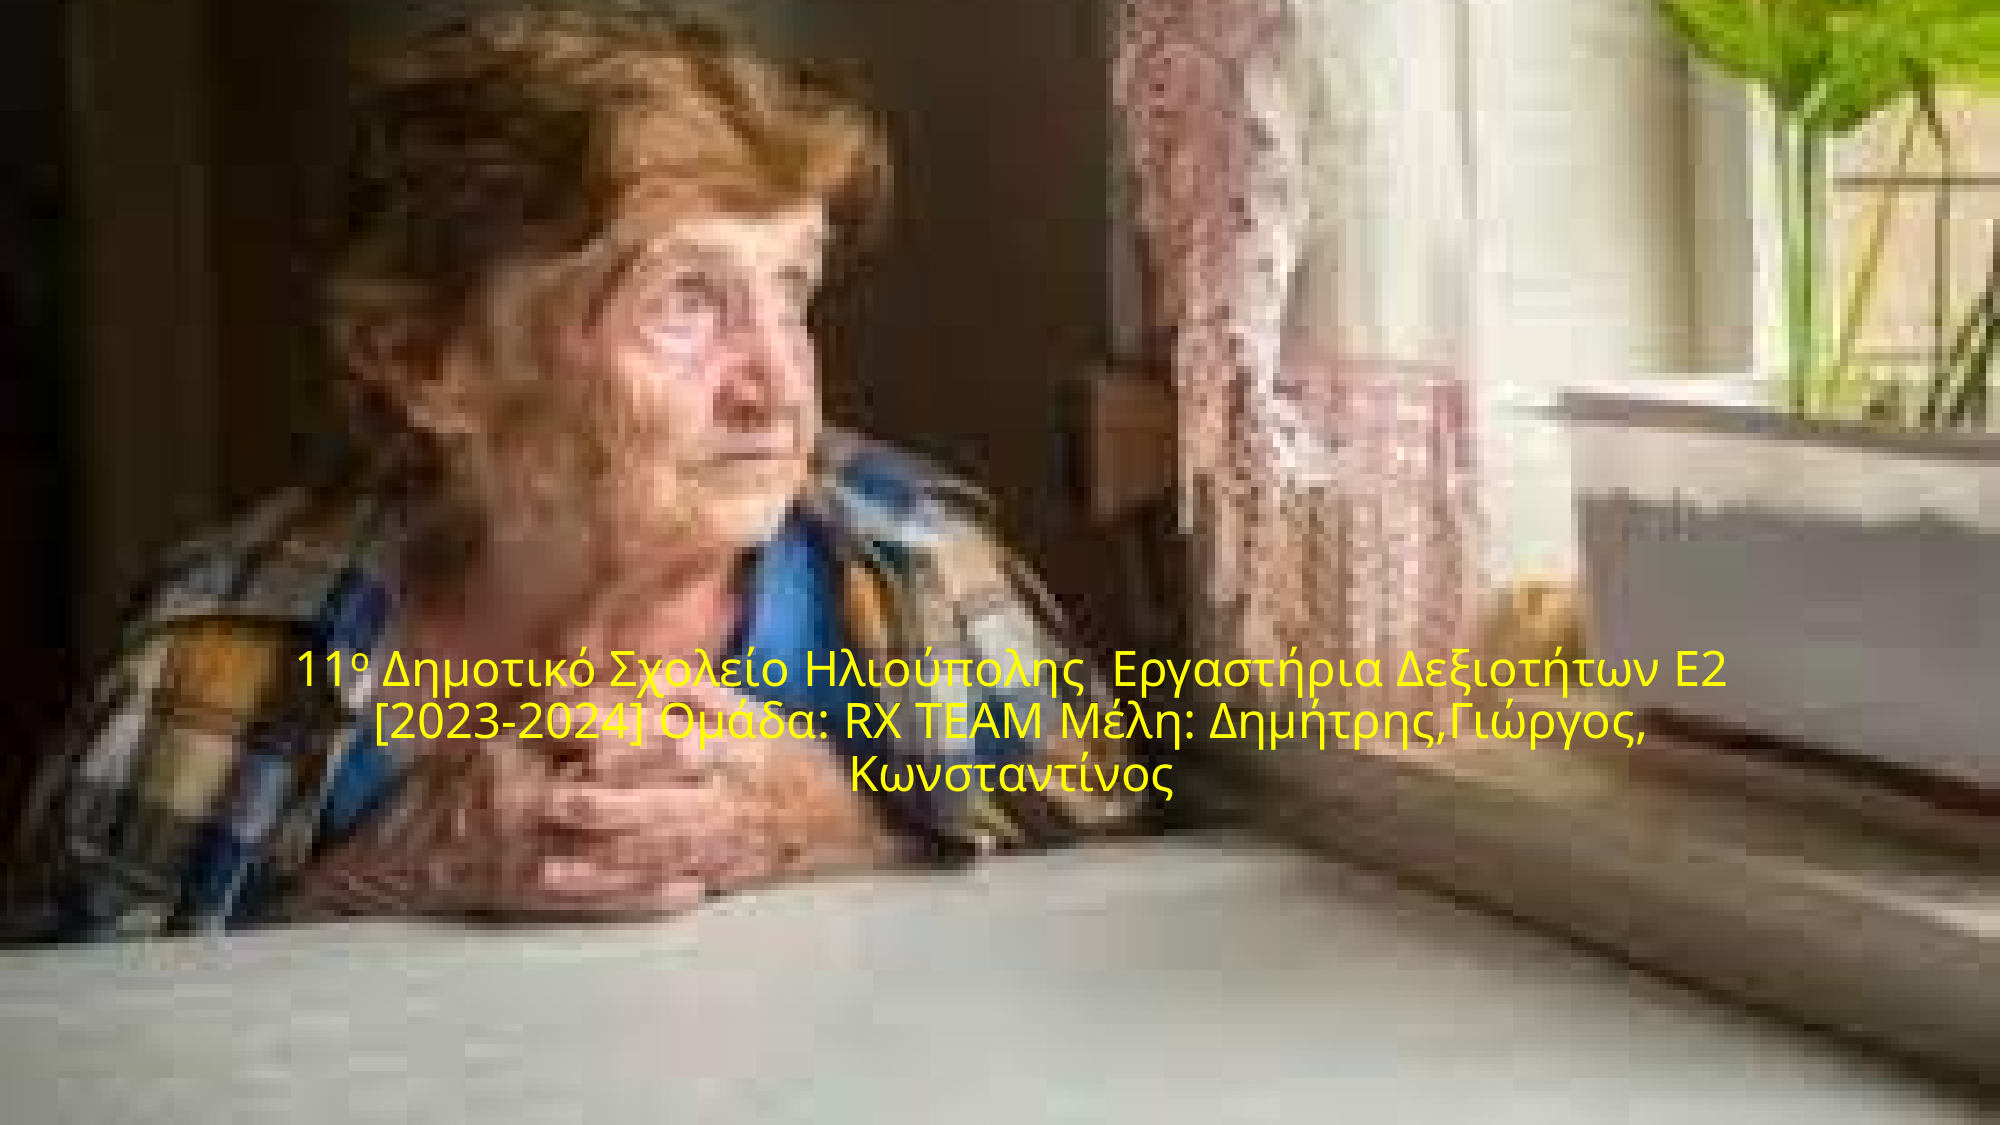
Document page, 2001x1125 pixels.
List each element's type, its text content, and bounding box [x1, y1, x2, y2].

title 11ο Δημοτικό Σχολείο Ηλιούπολης Εργαστήρια Δεξιοτήτων Ε2 [2023-2024] Ομάδα: RX TEAM Μέλη: Δημήτρης,Γιώργος, Κωνσταντίνος [261, 476, 1762, 869]
picture [0, 0, 2000, 1125]
